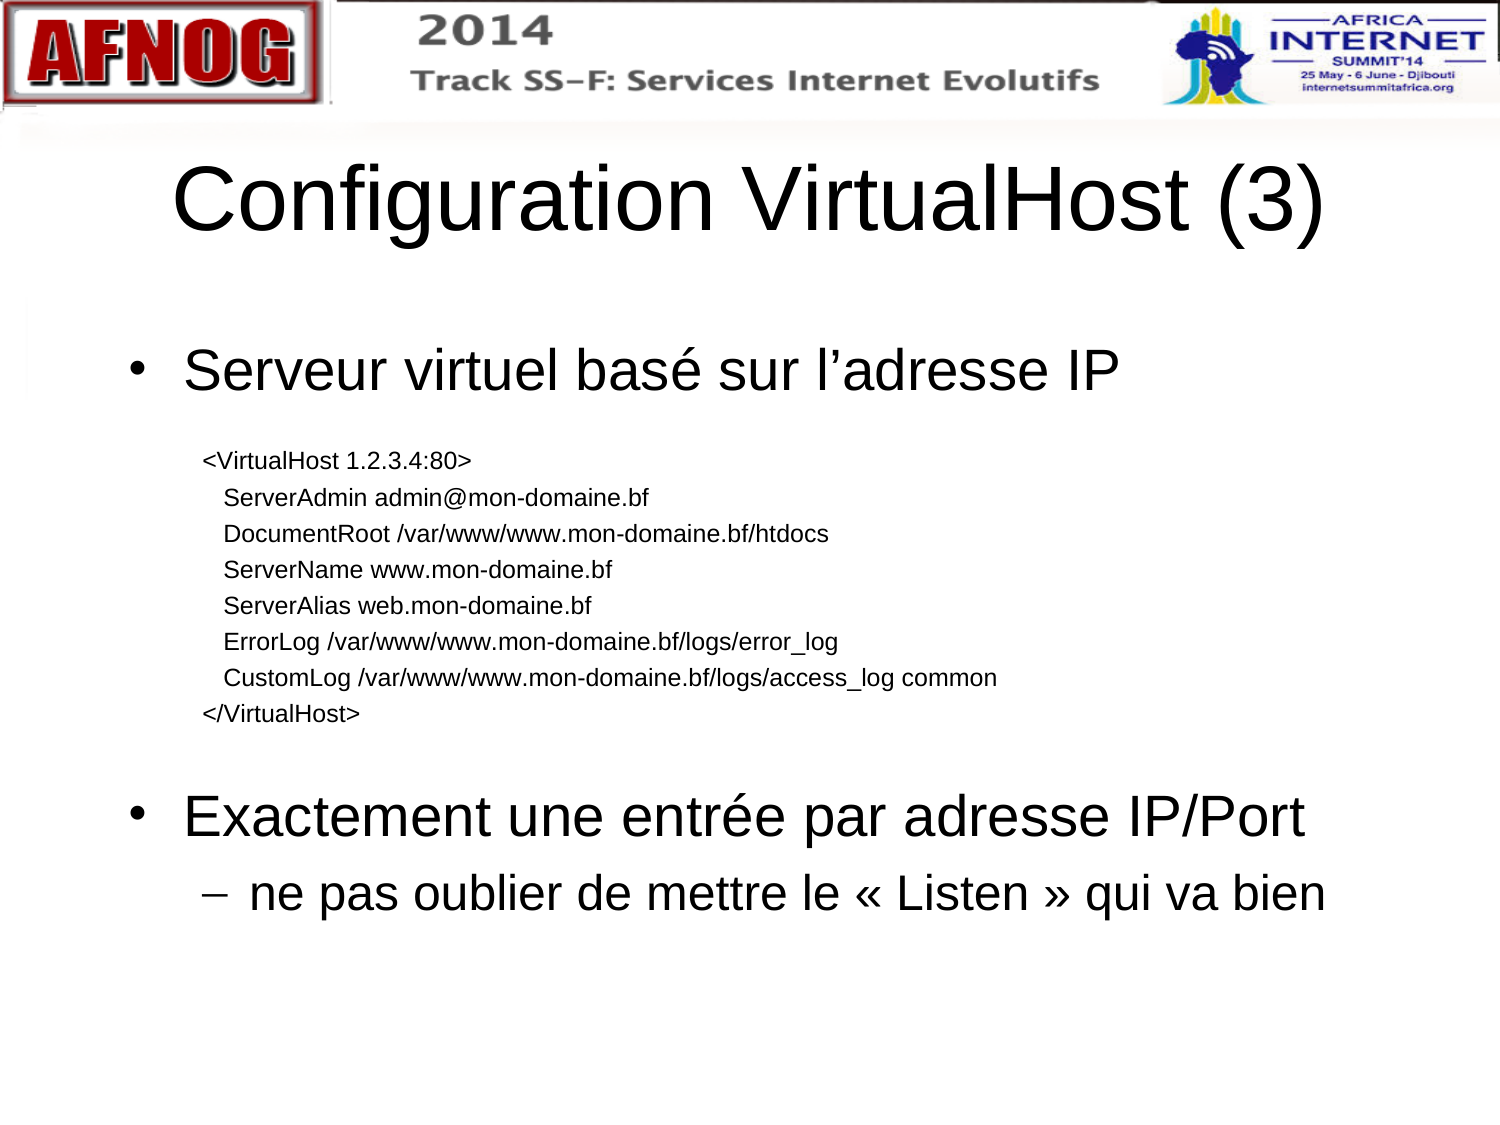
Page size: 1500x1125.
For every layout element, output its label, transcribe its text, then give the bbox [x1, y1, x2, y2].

list Serveur virtuel basé sur l’adresse IP <VirtualHost 1.2.3.4:80> ServerAdmin admin@mon-domaine.bf DocumentRoot /var/www/www.mon-domaine.bf/htdocs ServerName www.mon-domaine.bf ServerAlias web.mon-domaine.bf ErrorLog /var/www/www.mon-domaine.bf/logs/error_log CustomLog /var/www/www.mon-domaine.bf/logs/access_log common </VirtualHost> Exactement une entrée par adresse IP/Port ne pas oublier de mettre le « Listen » qui va bien [112, 324, 1388, 1000]
picture [0, 0, 1500, 1125]
title Configuration VirtualHost (3) [112, 99, 1388, 288]
